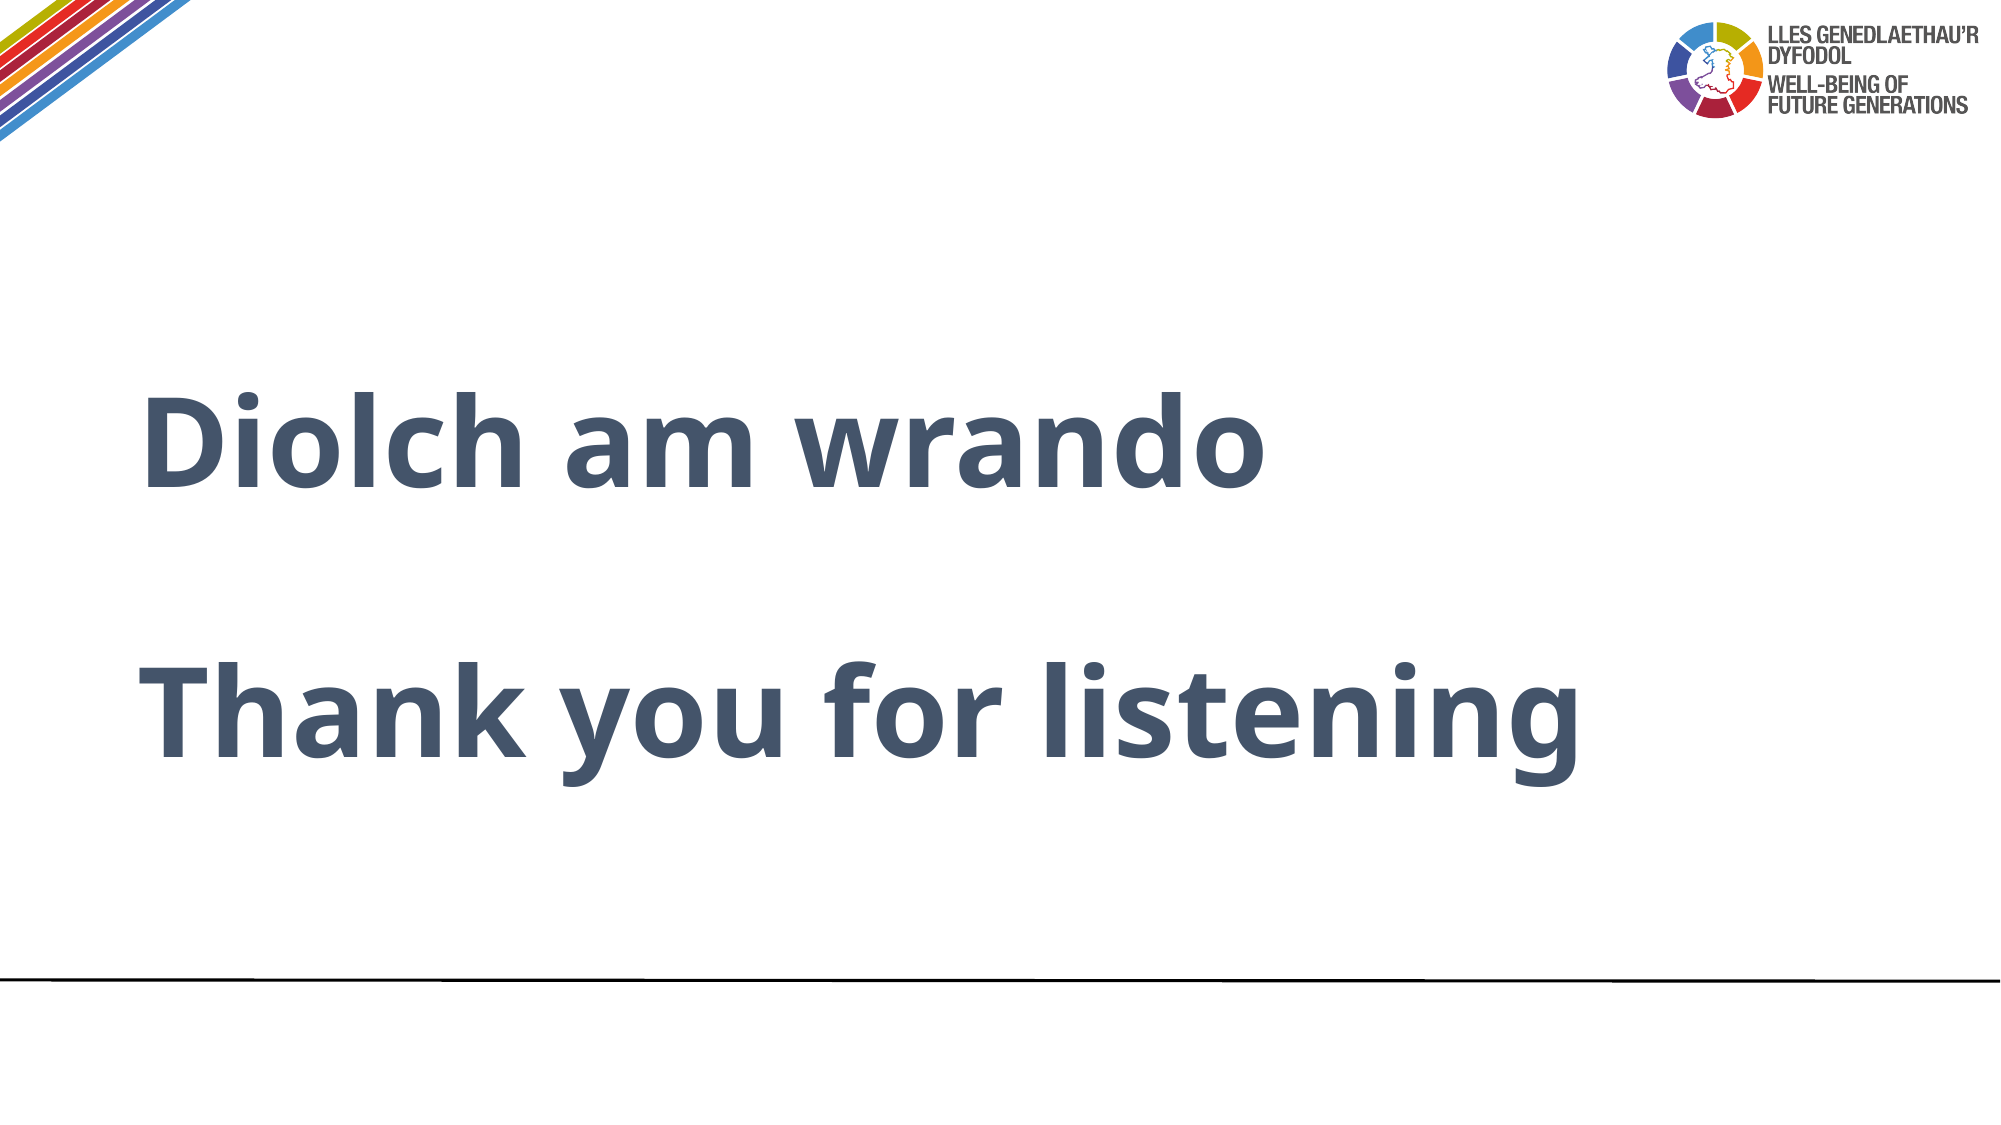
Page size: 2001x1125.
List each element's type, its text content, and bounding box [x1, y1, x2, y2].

title Diolch am wrando Thank you for listening [122, 299, 1819, 792]
